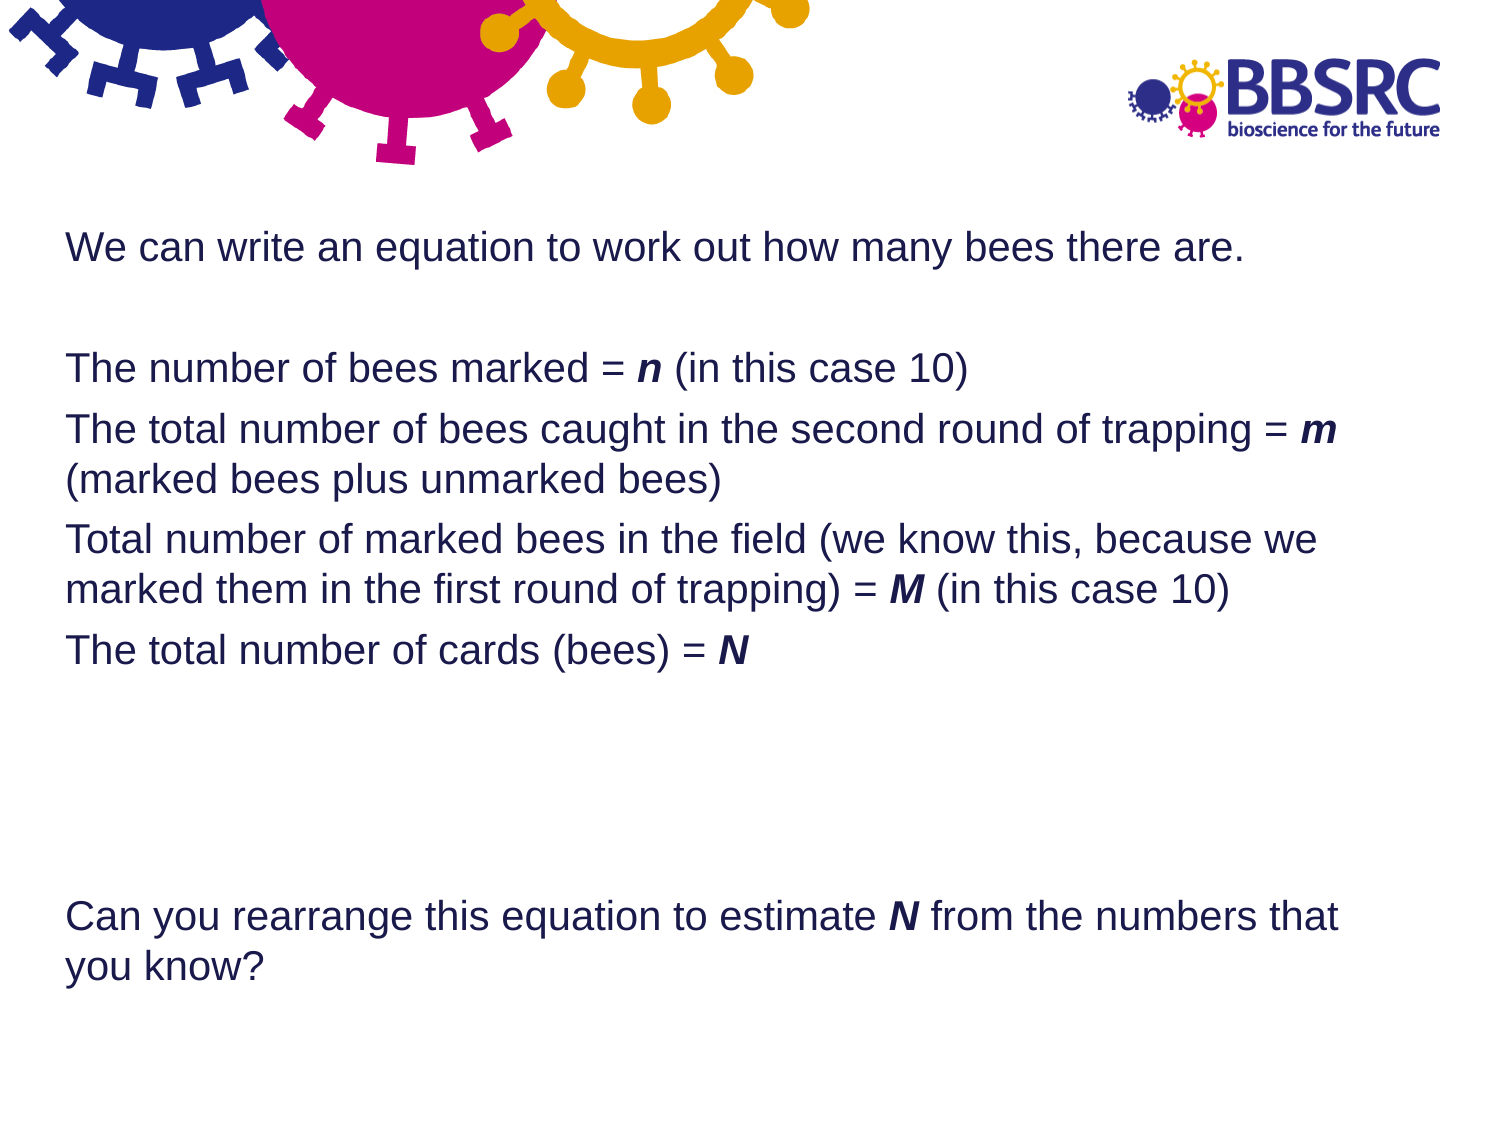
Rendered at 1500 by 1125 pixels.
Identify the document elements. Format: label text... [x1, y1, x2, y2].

list We can write an equation to work out how many bees there are. The number of bees marked = n (in this case 10) The total number of bees caught in the second round of trapping = m (marked bees plus unmarked bees) Total number of marked bees in the field (we know this, because we marked them in the first round of trapping) = M (in this case 10) The total number of cards (bees) = N Can you rearrange this equation to estimate N from the numbers that you know? [64, 219, 1377, 1047]
